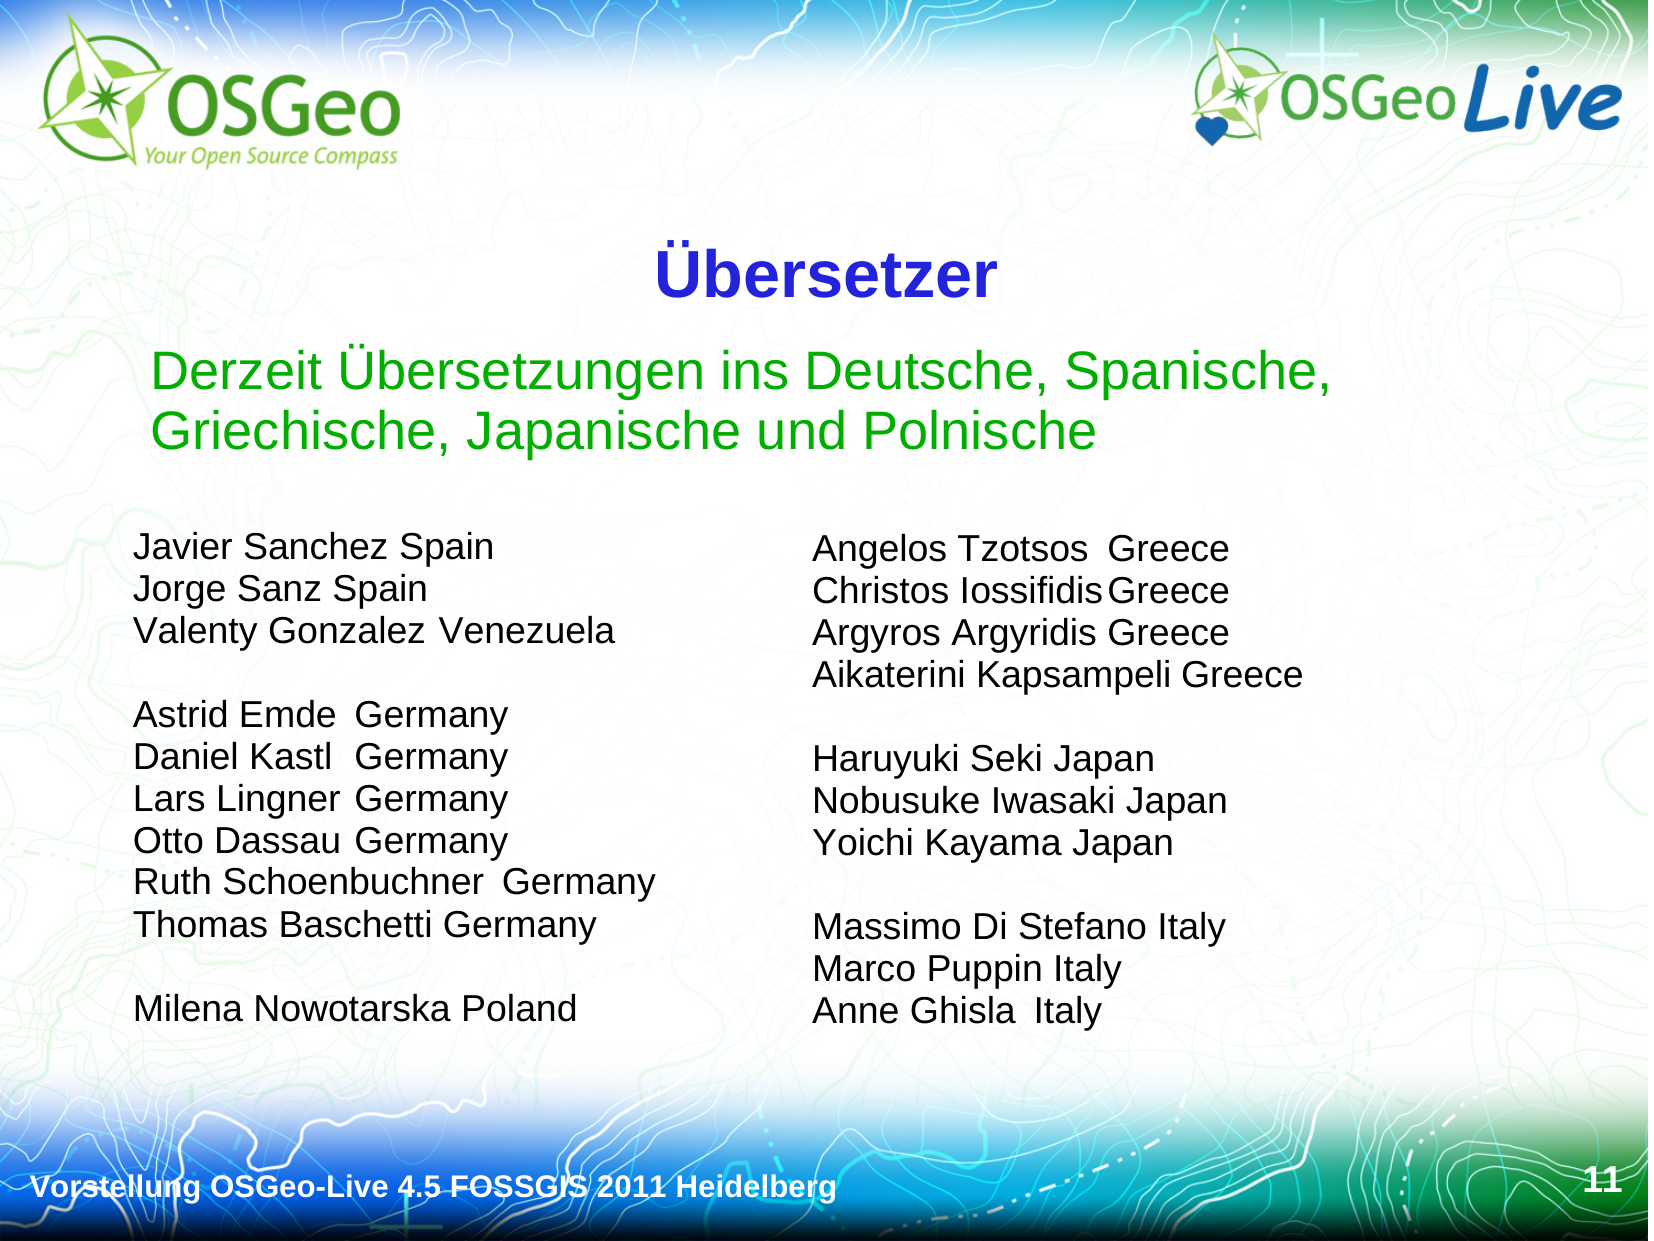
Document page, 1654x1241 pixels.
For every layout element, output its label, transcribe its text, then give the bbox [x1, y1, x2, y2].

text_box Javier Sanchez Spain Jorge Sanz Spain Valenty Gonzalez Venezuela Astrid Emde Germany Daniel Kastl Germany Lars Lingner Germany Otto Dassau Germany Ruth Schoenbuchner Germany Thomas Baschetti Germany Milena Nowotarska Poland [118, 517, 916, 1137]
list Derzeit Übersetzungen ins Deutsche, Spanische, Griechische, Japanische und Polnische [79, 340, 1568, 1145]
title Übersetzer [82, 208, 1571, 342]
picture [0, 0, 1654, 1241]
text_box Angelos Tzotsos Greece Christos Iossifidis Greece Argyros Argyridis Greece Aikaterini Kapsampeli Greece Haruyuki Seki Japan Nobusuke Iwasaki Japan Yoichi Kayama Japan Massimo Di Stefano Italy Marco Puppin Italy Anne Ghisla Italy [797, 519, 1595, 1093]
